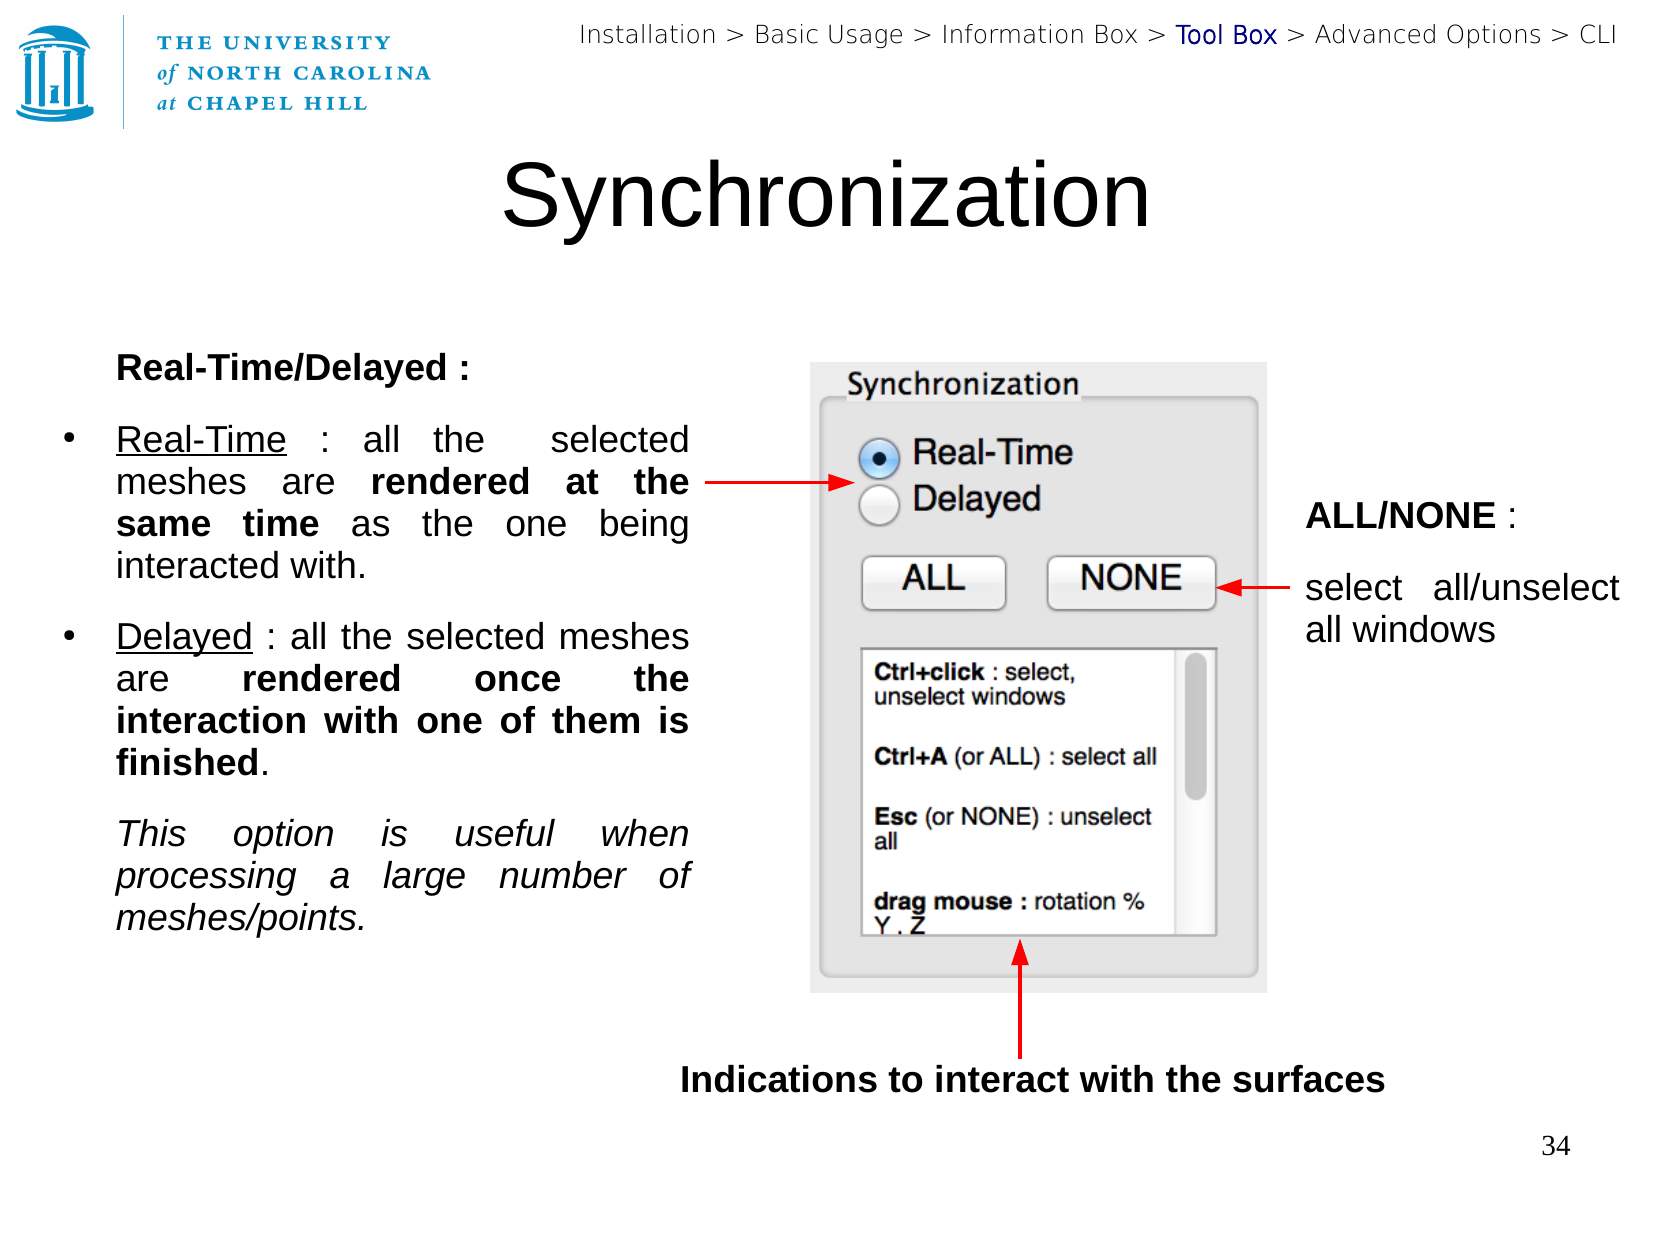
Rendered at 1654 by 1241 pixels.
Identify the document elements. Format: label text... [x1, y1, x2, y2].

text_box Installation > Basic Usage > Information Box > Tool Box > Advanced Options > CLI [564, 12, 1654, 58]
list Real-Time/Delayed : Real-Time : all the selected meshes are rendered at the same time as the one being interacted with. Delayed : all the selected meshes are rendered once the interaction with one of them is finished. This option is useful when processing a large number of meshes/points. [45, 346, 691, 932]
title Synchronization [82, 90, 1571, 298]
list ALL/NONE : select all/unselect all windows [1305, 495, 1621, 642]
picture [810, 362, 1267, 993]
list Indications to interact with the surfaces [679, 1058, 1411, 1119]
picture [11, 12, 436, 132]
